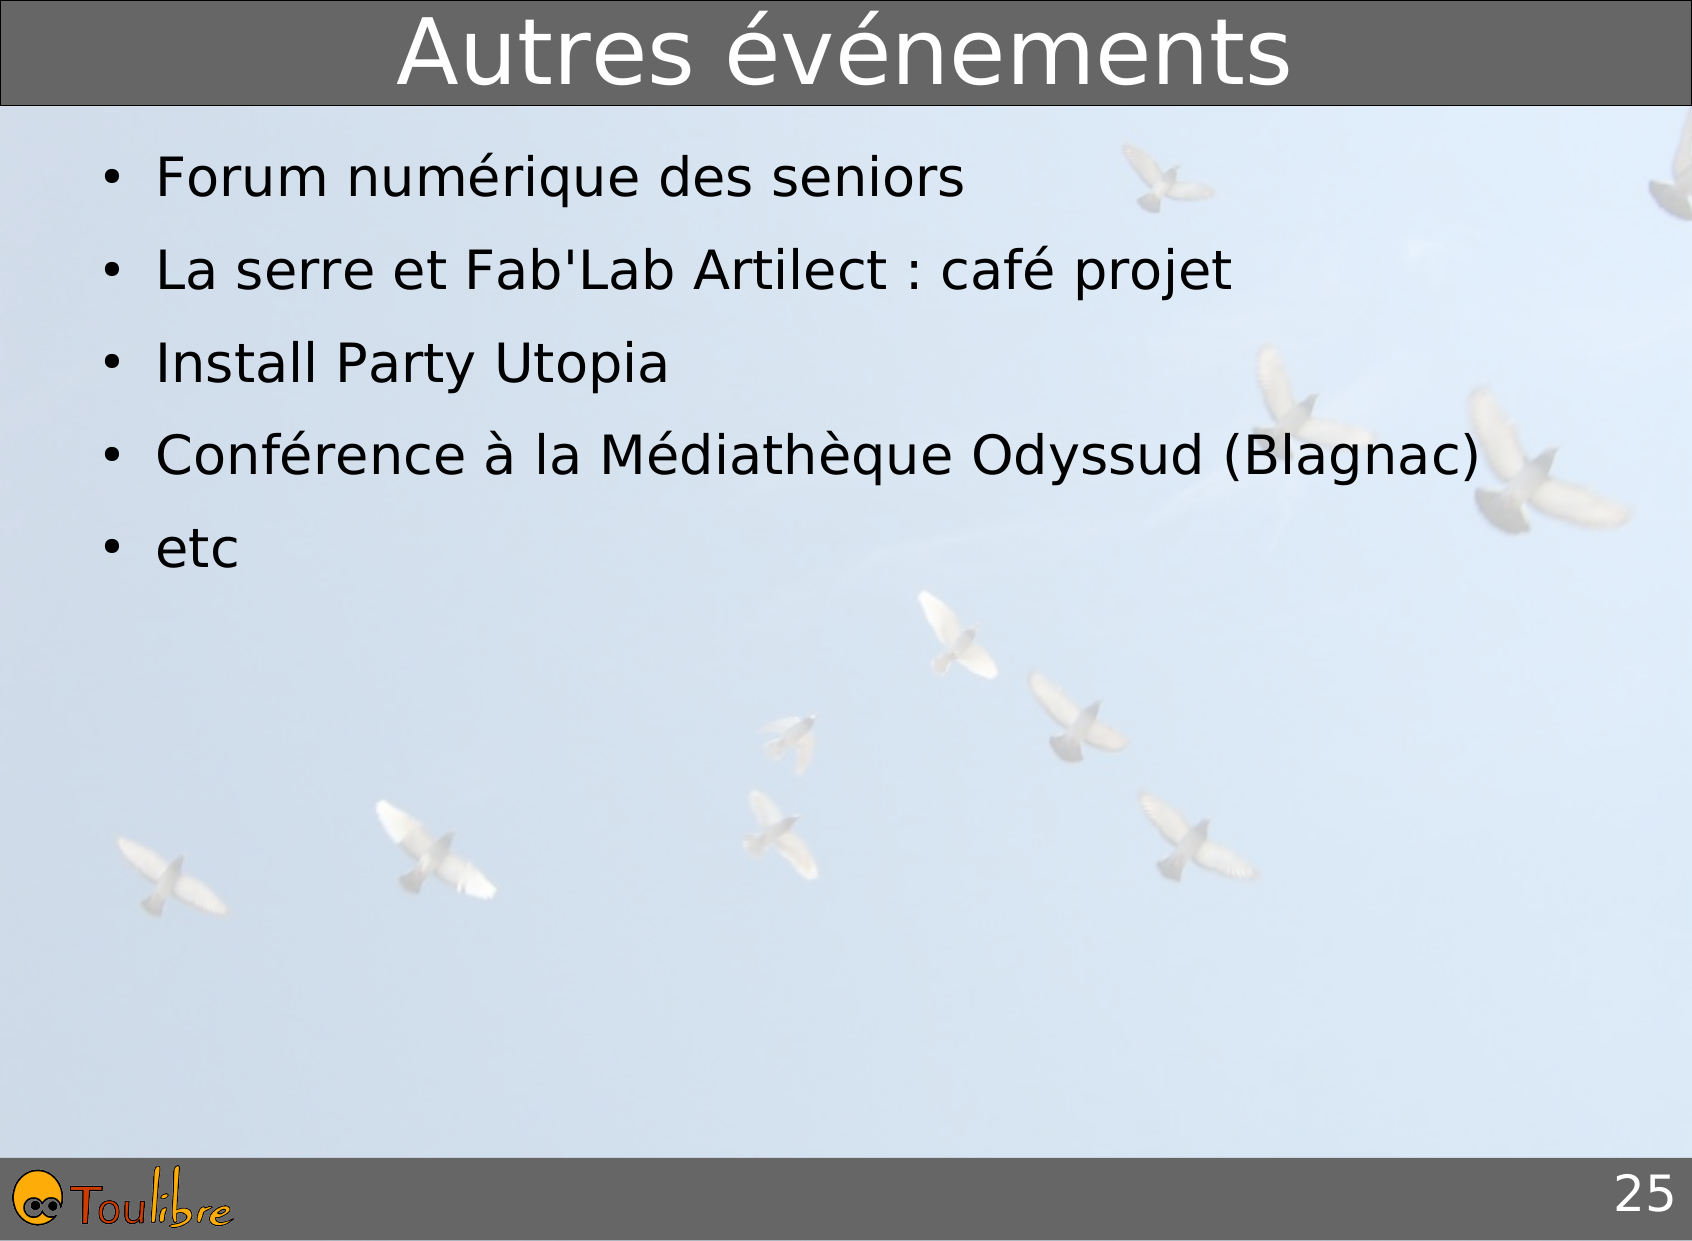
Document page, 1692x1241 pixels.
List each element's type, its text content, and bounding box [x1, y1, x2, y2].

picture [12, 1165, 234, 1228]
list Forum numérique des seniors La serre et Fab'Lab Artilect : café projet Install Party Utopia Conférence à la Médiathèque Odyssud (Blagnac) etc [84, 146, 1608, 1109]
title Autres événements [0, 0, 1692, 107]
